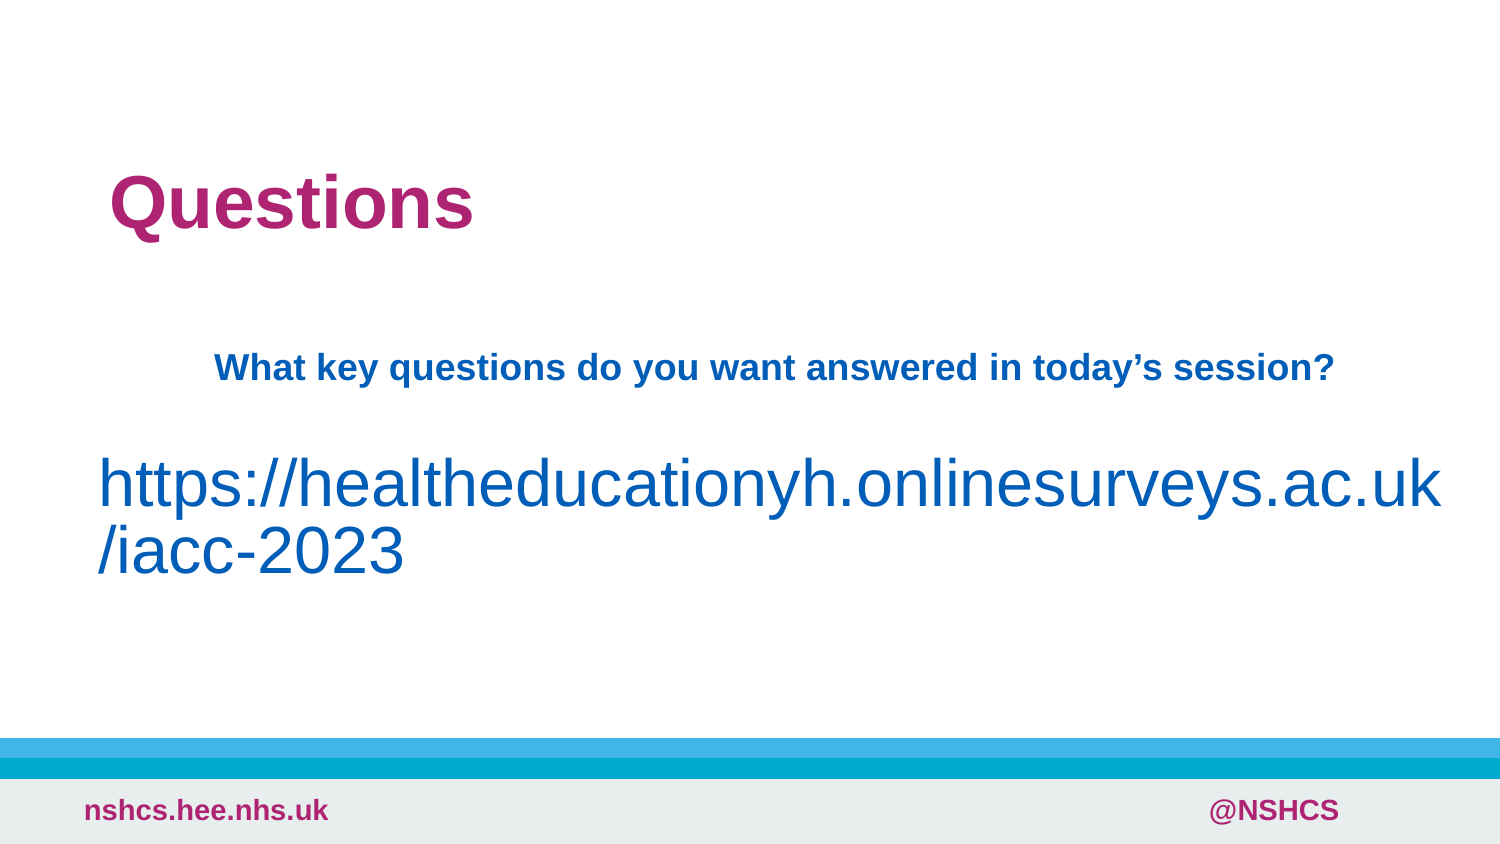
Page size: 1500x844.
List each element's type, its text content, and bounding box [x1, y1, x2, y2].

title Questions [94, 143, 1065, 266]
text_box What key questions do you want answered in today’s session? https://healtheducationyh.onlinesurveys.ac.uk/iacc-2023 [83, 334, 1468, 611]
